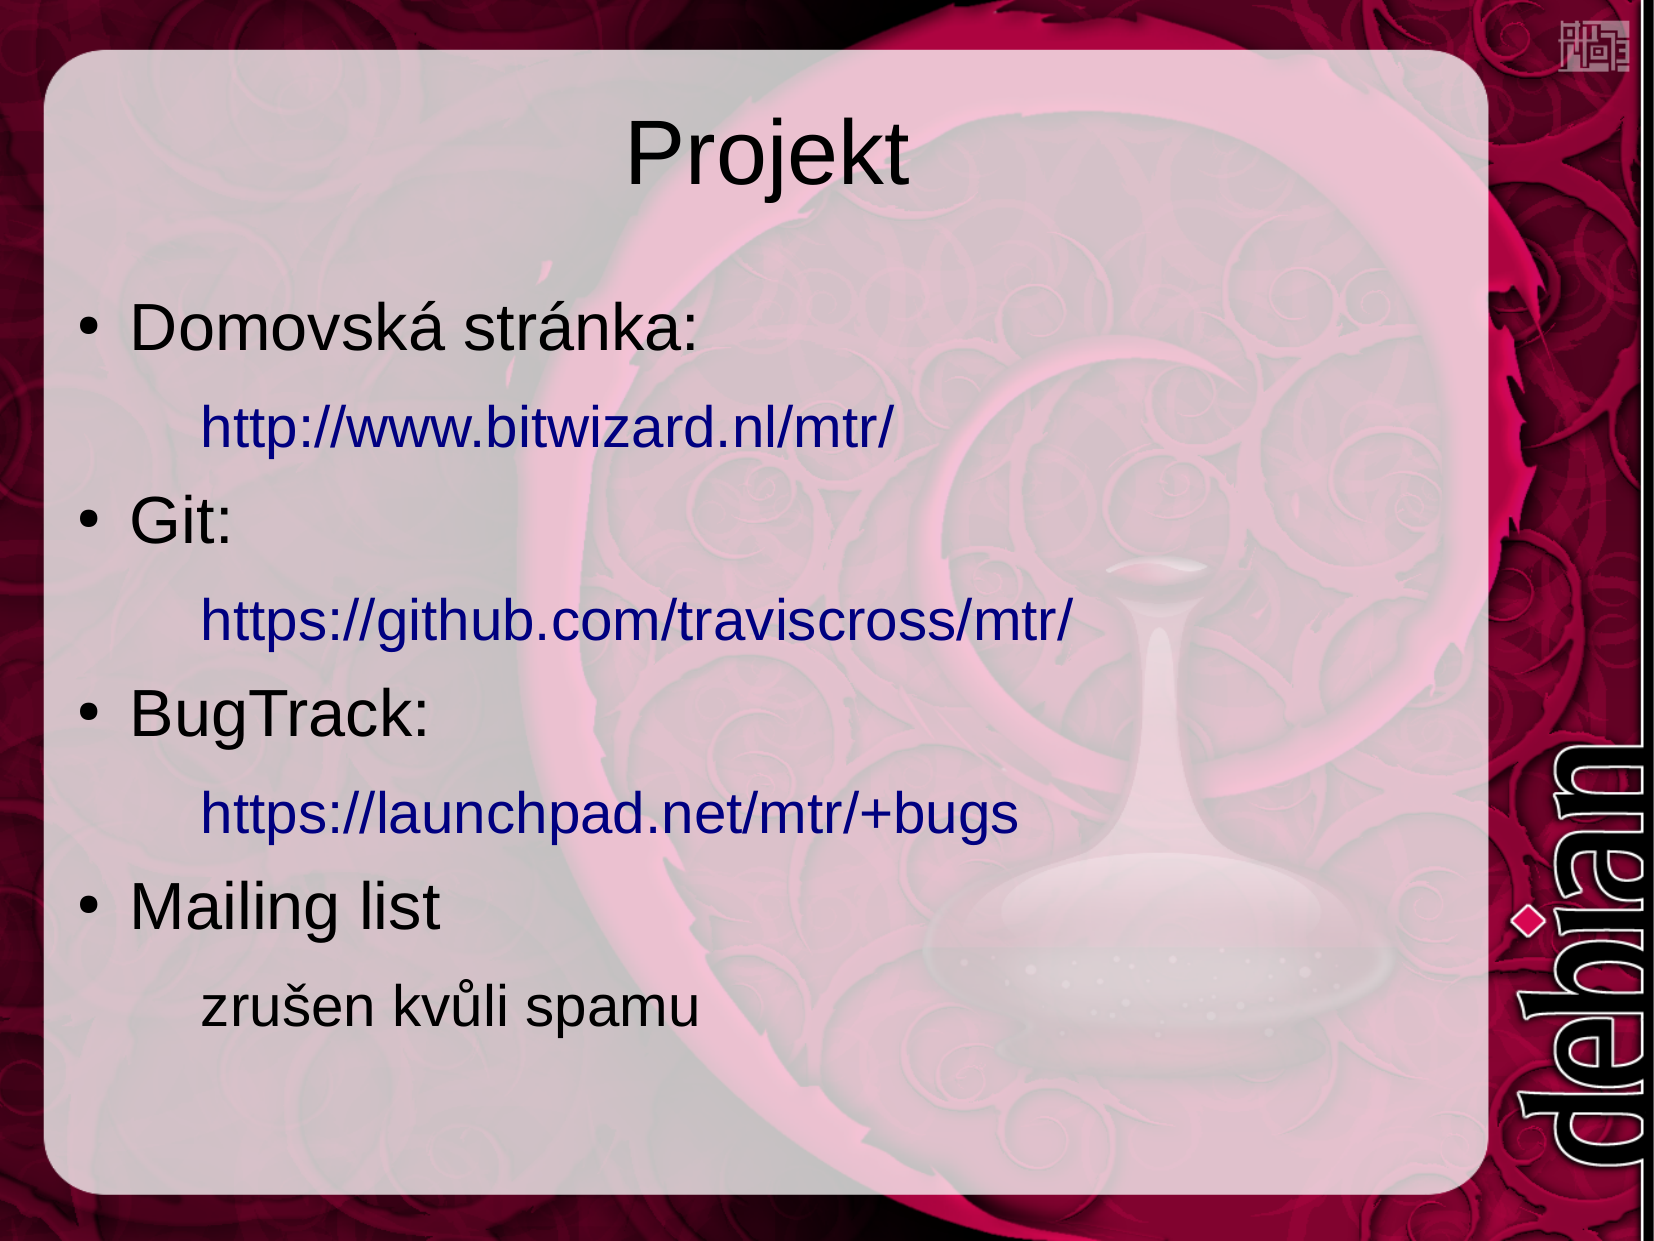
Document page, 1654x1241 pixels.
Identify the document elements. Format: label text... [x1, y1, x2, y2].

title Projekt [59, 49, 1477, 257]
picture [0, 0, 1654, 1241]
list Domovská stránka: http://www.bitwizard.nl/mtr/ Git: https://github.com/traviscross/mtr/ BugTrack: https://launchpad.net/mtr/+bugs Mailing list zrušen kvůli spamu [59, 290, 1477, 1109]
